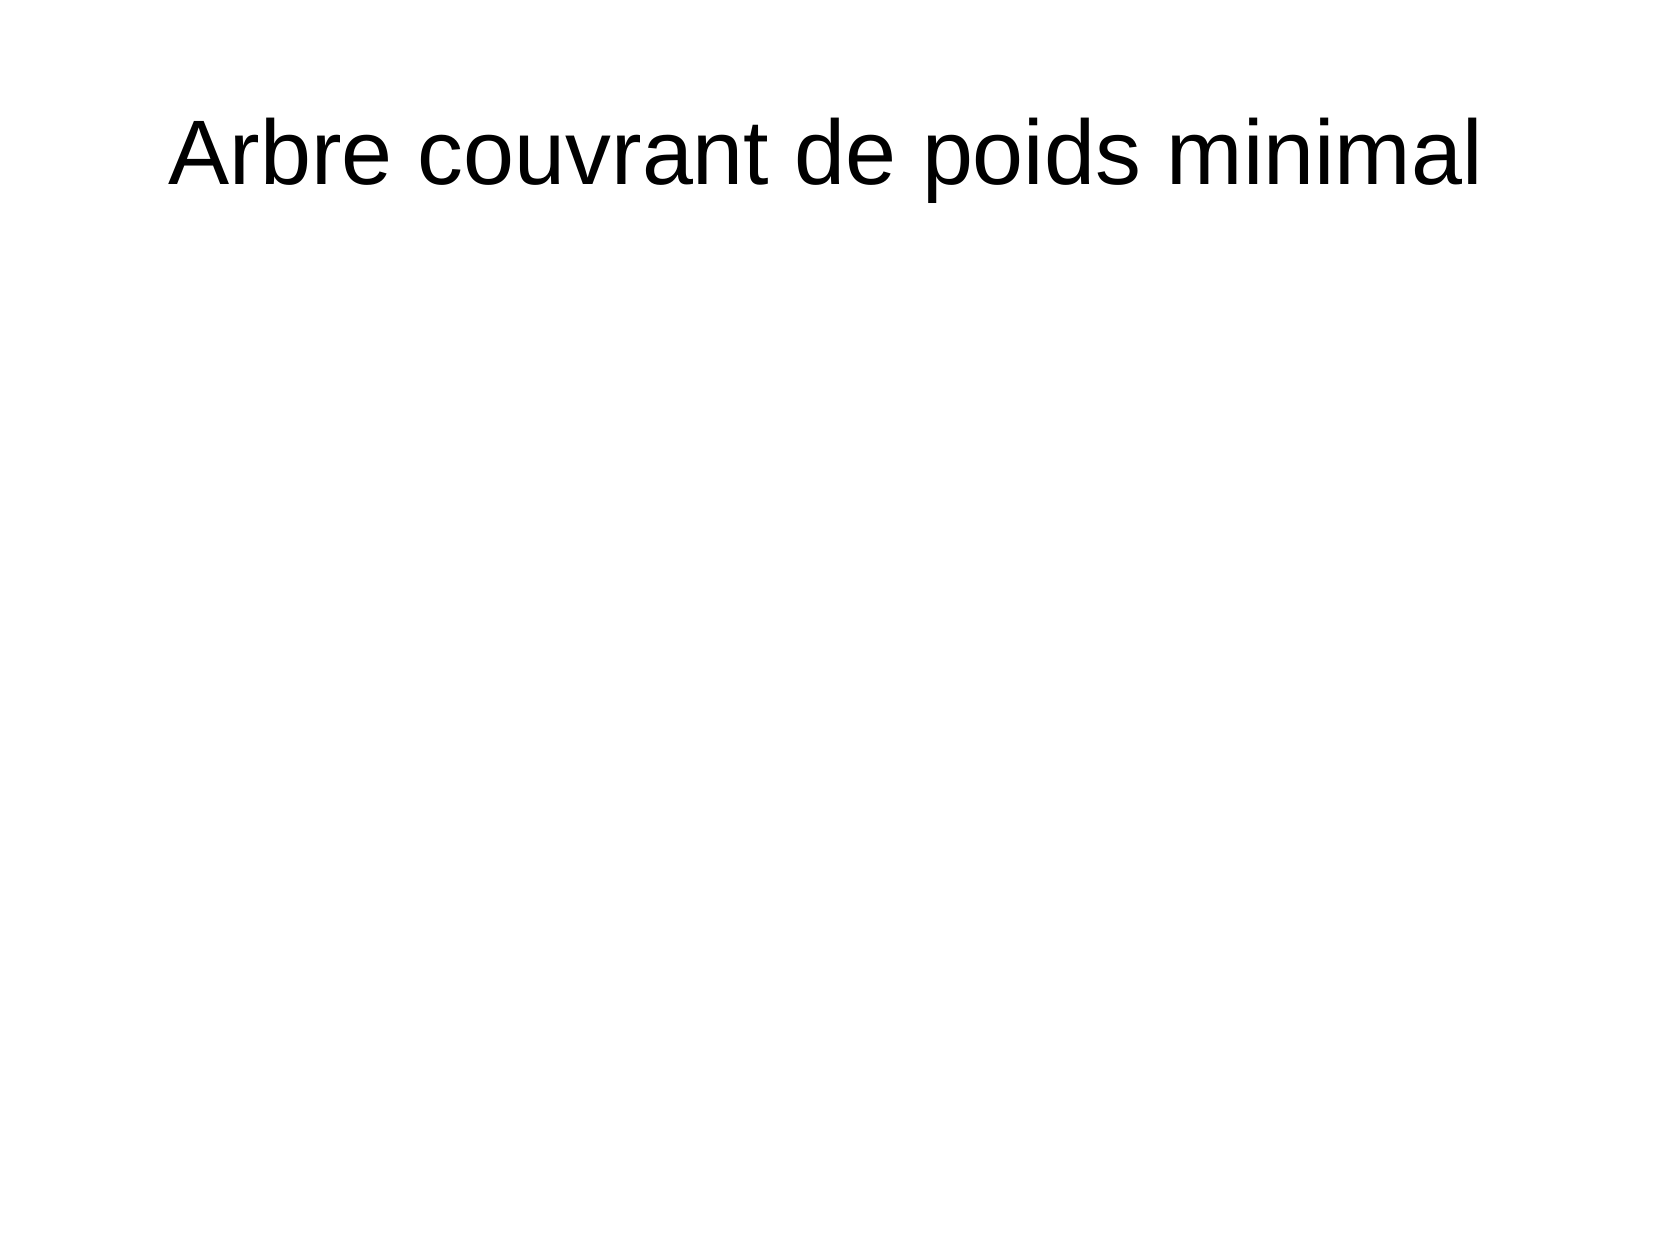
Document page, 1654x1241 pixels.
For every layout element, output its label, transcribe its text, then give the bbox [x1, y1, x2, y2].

title Arbre couvrant de poids minimal [82, 49, 1571, 257]
